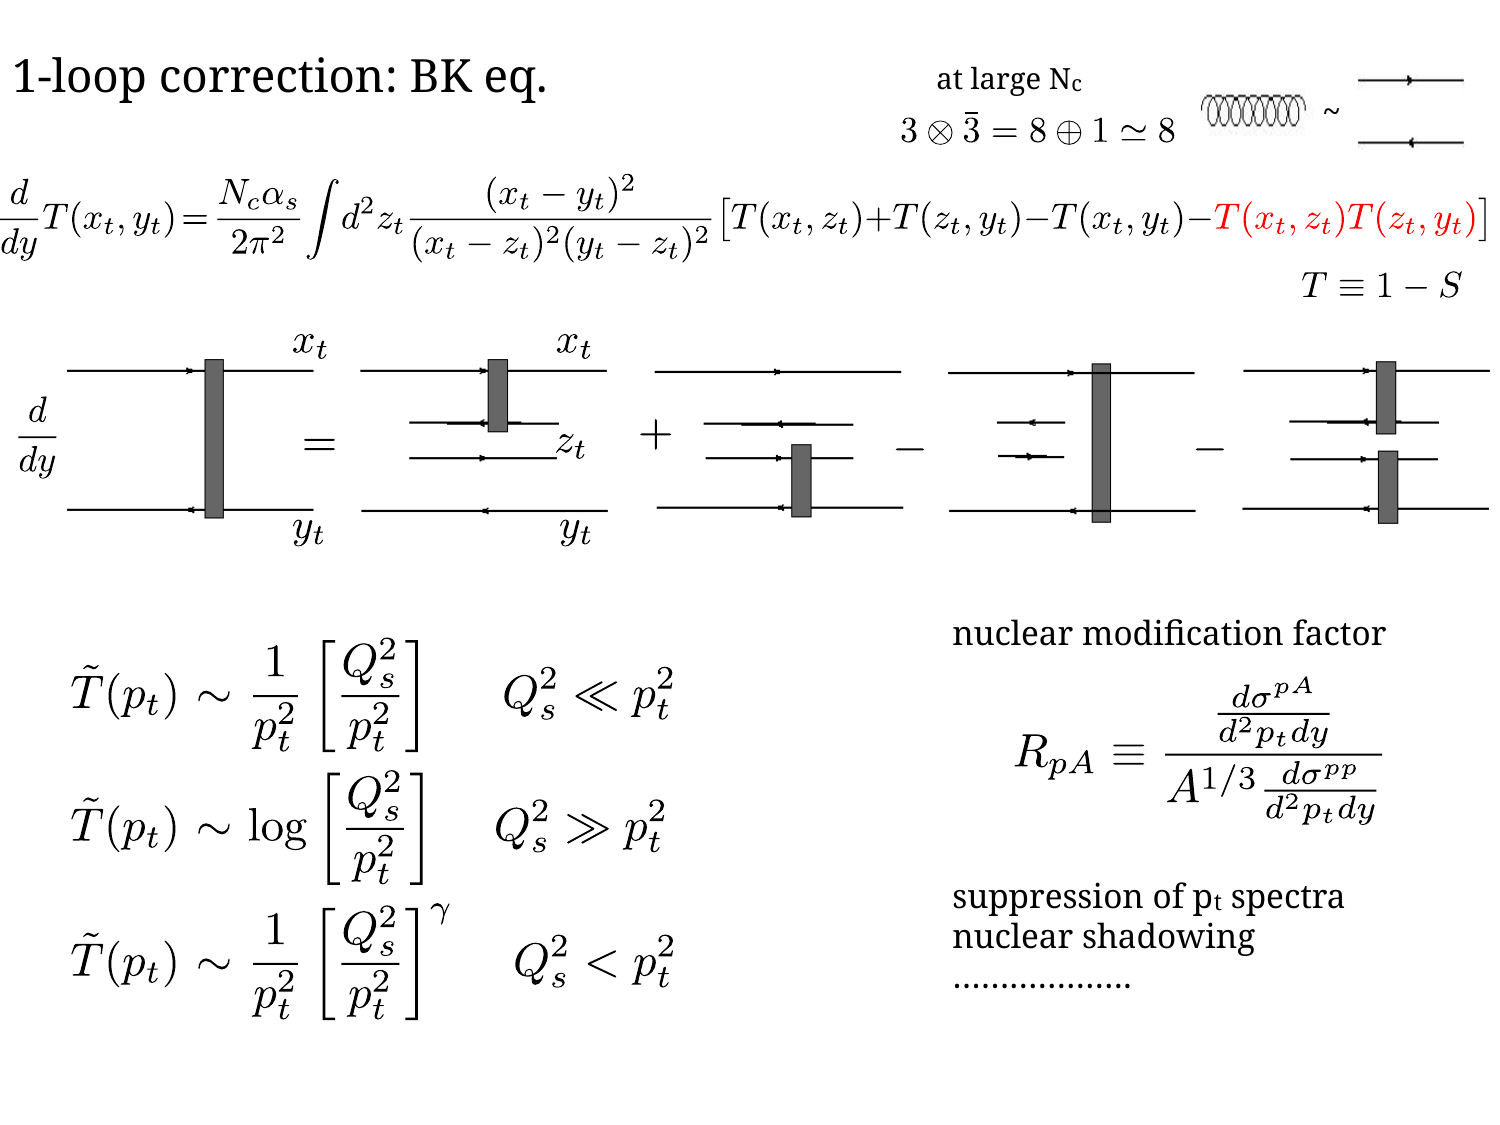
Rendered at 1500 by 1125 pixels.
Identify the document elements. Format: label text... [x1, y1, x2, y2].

text_box [1301, 271, 1463, 300]
text_box [291, 334, 328, 358]
text_box at large Nc [921, 53, 1126, 113]
picture [1200, 74, 1465, 150]
title 1-loop correction: BK eq. [0, 37, 713, 113]
text_box [70, 637, 676, 1021]
text_box [291, 525, 325, 547]
text_box ~ [1307, 83, 1366, 138]
text_box nuclear modification factor [937, 605, 1463, 676]
text_box [555, 334, 592, 358]
text_box [558, 525, 592, 547]
text_box [1012, 676, 1383, 826]
text_box [900, 112, 1176, 145]
text_box [0, 173, 1494, 263]
picture [66, 358, 1492, 525]
text_box suppression of pt spectra nuclear shadowing ………………. [937, 867, 1463, 1051]
text_box [18, 396, 57, 479]
